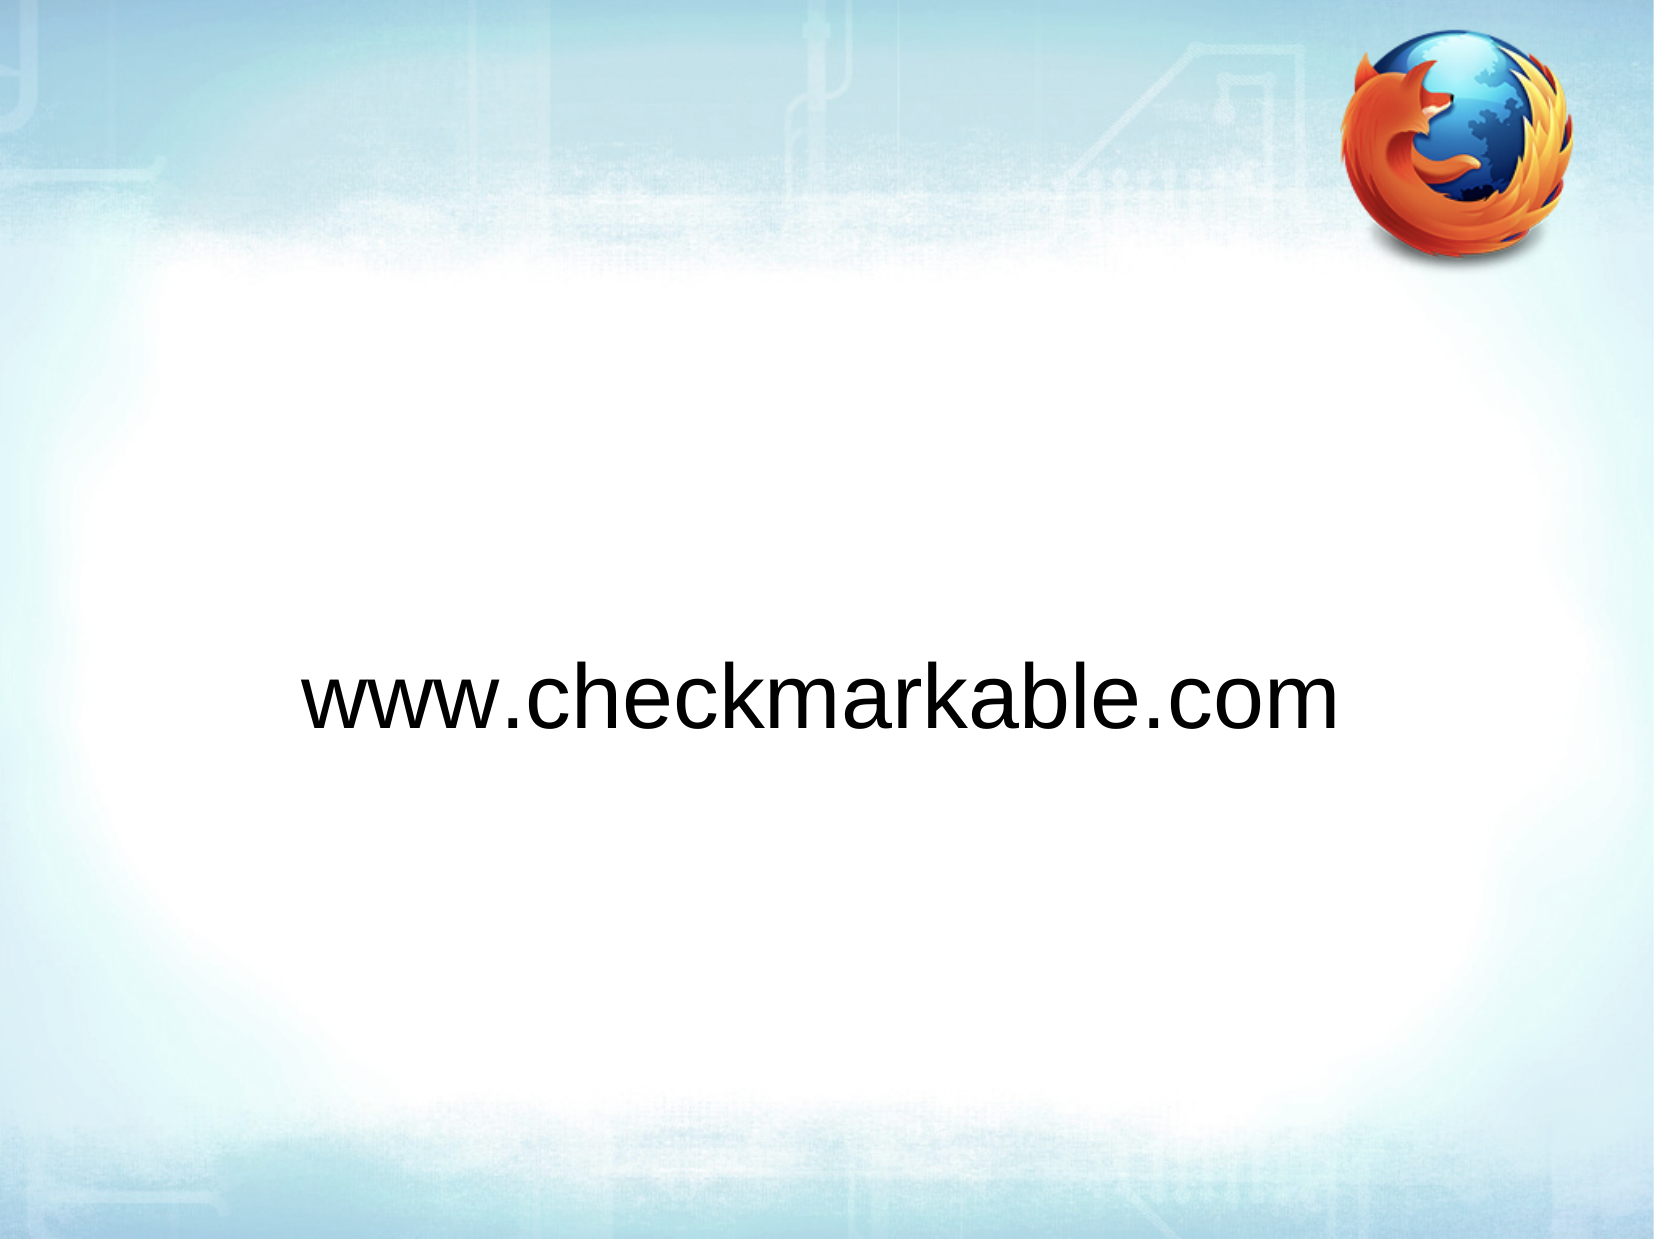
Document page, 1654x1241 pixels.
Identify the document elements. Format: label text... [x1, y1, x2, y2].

title www.checkmarkable.com [13, 594, 1630, 801]
picture [0, 0, 1654, 1239]
